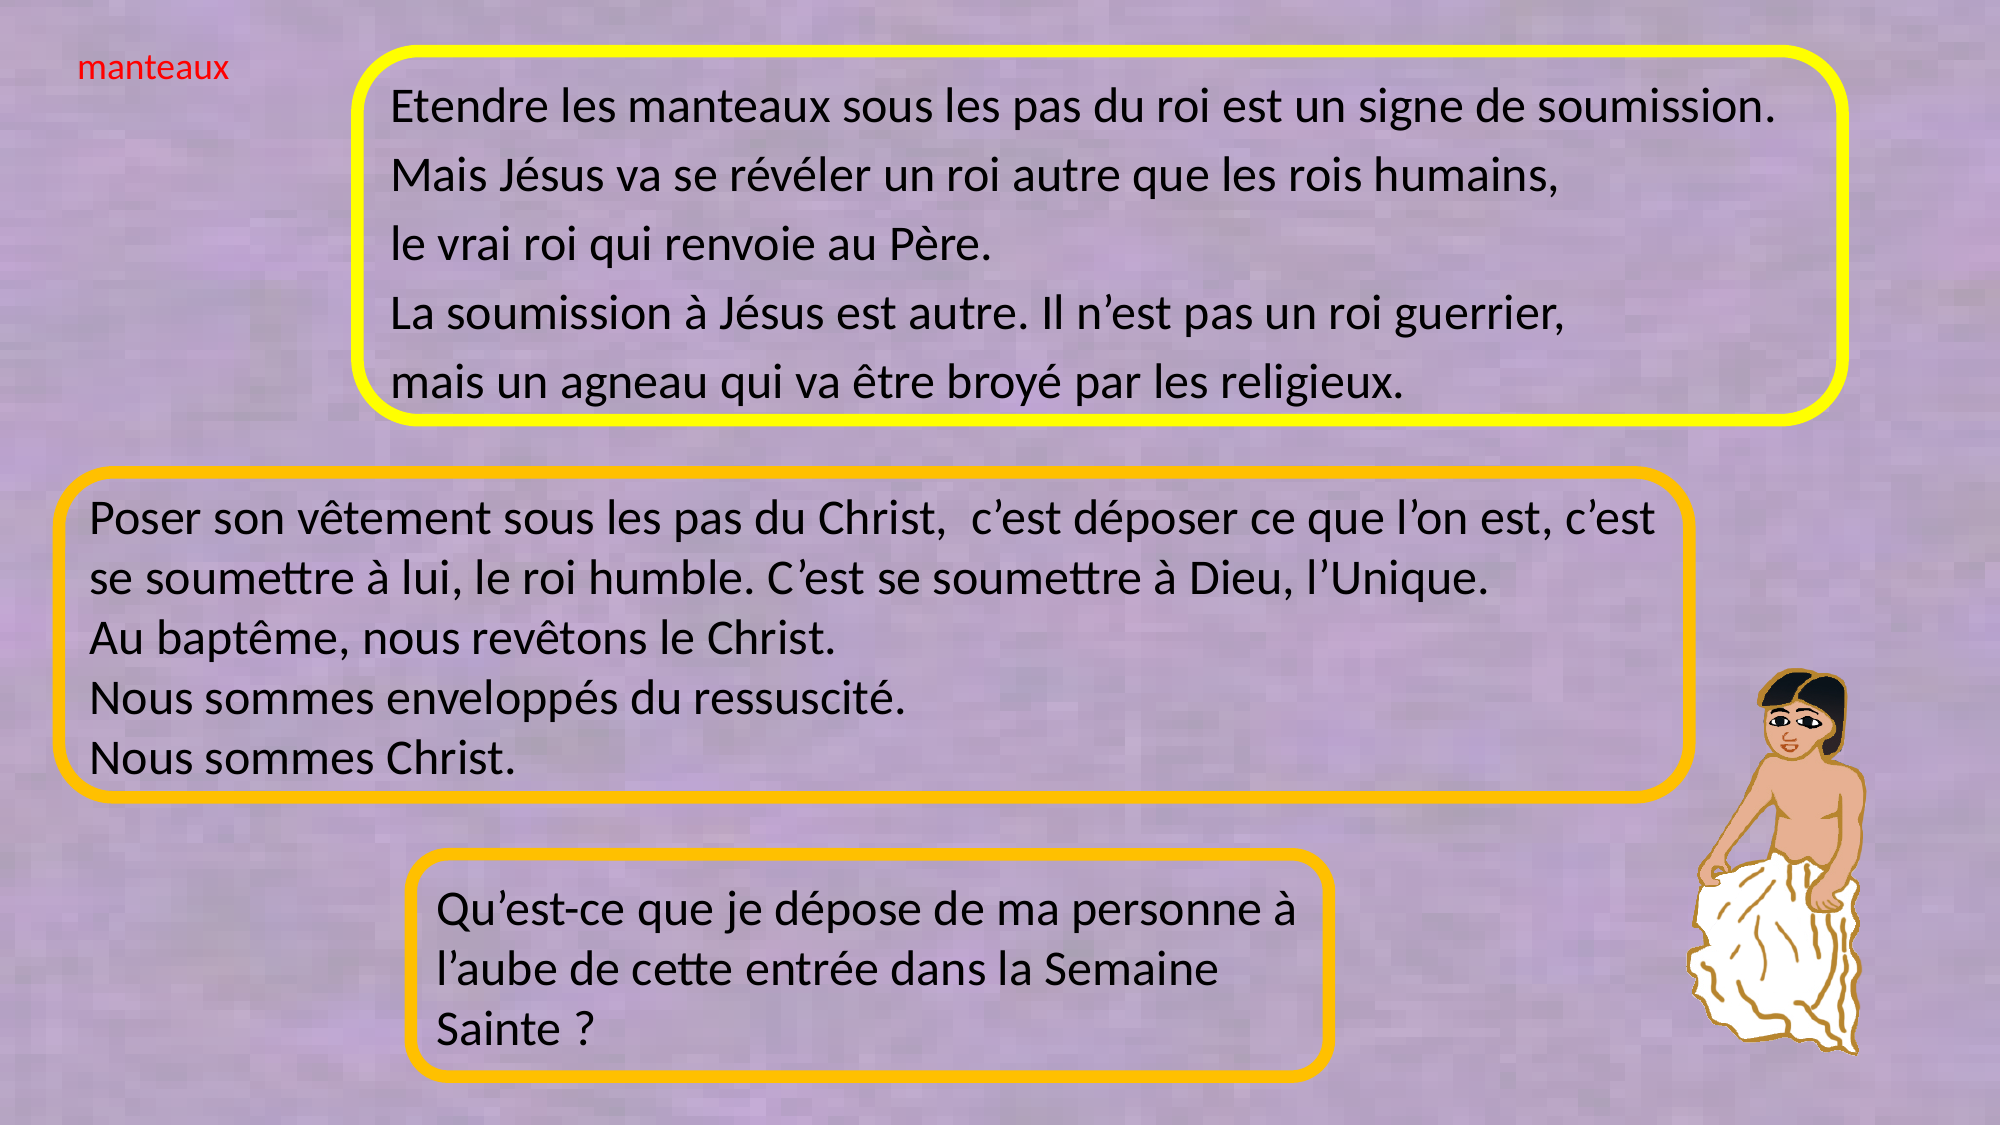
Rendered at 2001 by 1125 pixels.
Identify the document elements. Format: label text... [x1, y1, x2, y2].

text_box Etendre les manteaux sous les pas du roi est un signe de soumission. Mais Jésus va se révéler un roi autre que les rois humains, le vrai roi qui renvoie au Père. La soumission à Jésus est autre. Il n’est pas un roi guerrier, mais un agneau qui va être broyé par les religieux. [357, 51, 1843, 421]
text_box Poser son vêtement sous les pas du Christ, c’est déposer ce que l’on est, c’est se soumettre à lui, le roi humble. C’est se soumettre à Dieu, l’Unique. Au baptême, nous revêtons le Christ. Nous sommes enveloppés du ressuscité. Nous sommes Christ. [58, 472, 1690, 798]
text_box manteaux [62, 34, 287, 95]
picture [1672, 646, 1917, 1066]
text_box Qu’est-ce que je dépose de ma personne à l’aube de cette entrée dans la Semaine Sainte ? [410, 854, 1329, 1077]
